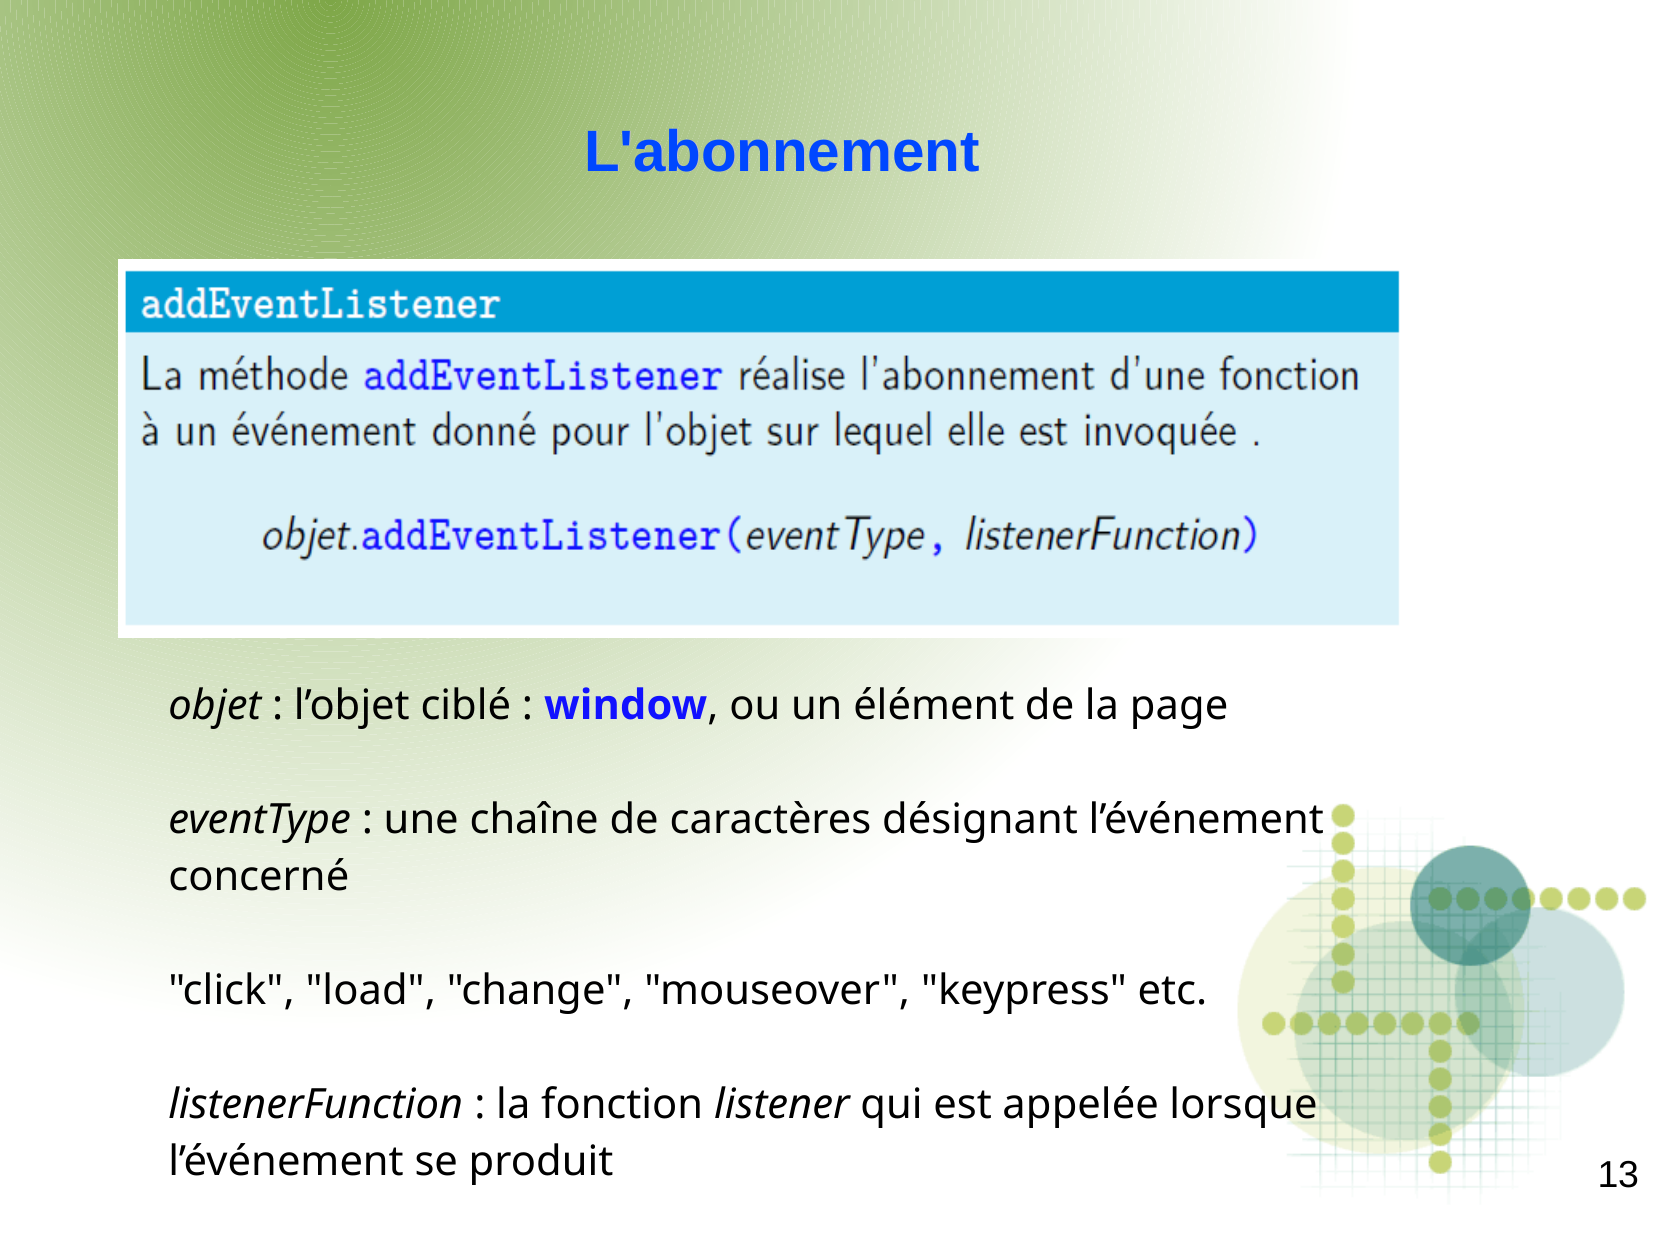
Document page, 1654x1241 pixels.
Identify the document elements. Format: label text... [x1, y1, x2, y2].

text_box objet : l’objet ciblé : window, ou un élément de la page eventType : une chaîne de caractères désignant l’événement concerné "click", "load", "change", "mouseover", "keypress" etc. listenerFunction : la fonction listener qui est appelée lorsque l’événement se produit [153, 667, 1394, 1155]
picture [1224, 792, 1654, 1211]
title L'abonnement [76, 47, 1489, 255]
picture [118, 259, 1412, 638]
text_box <numéro> [1582, 1145, 1654, 1217]
